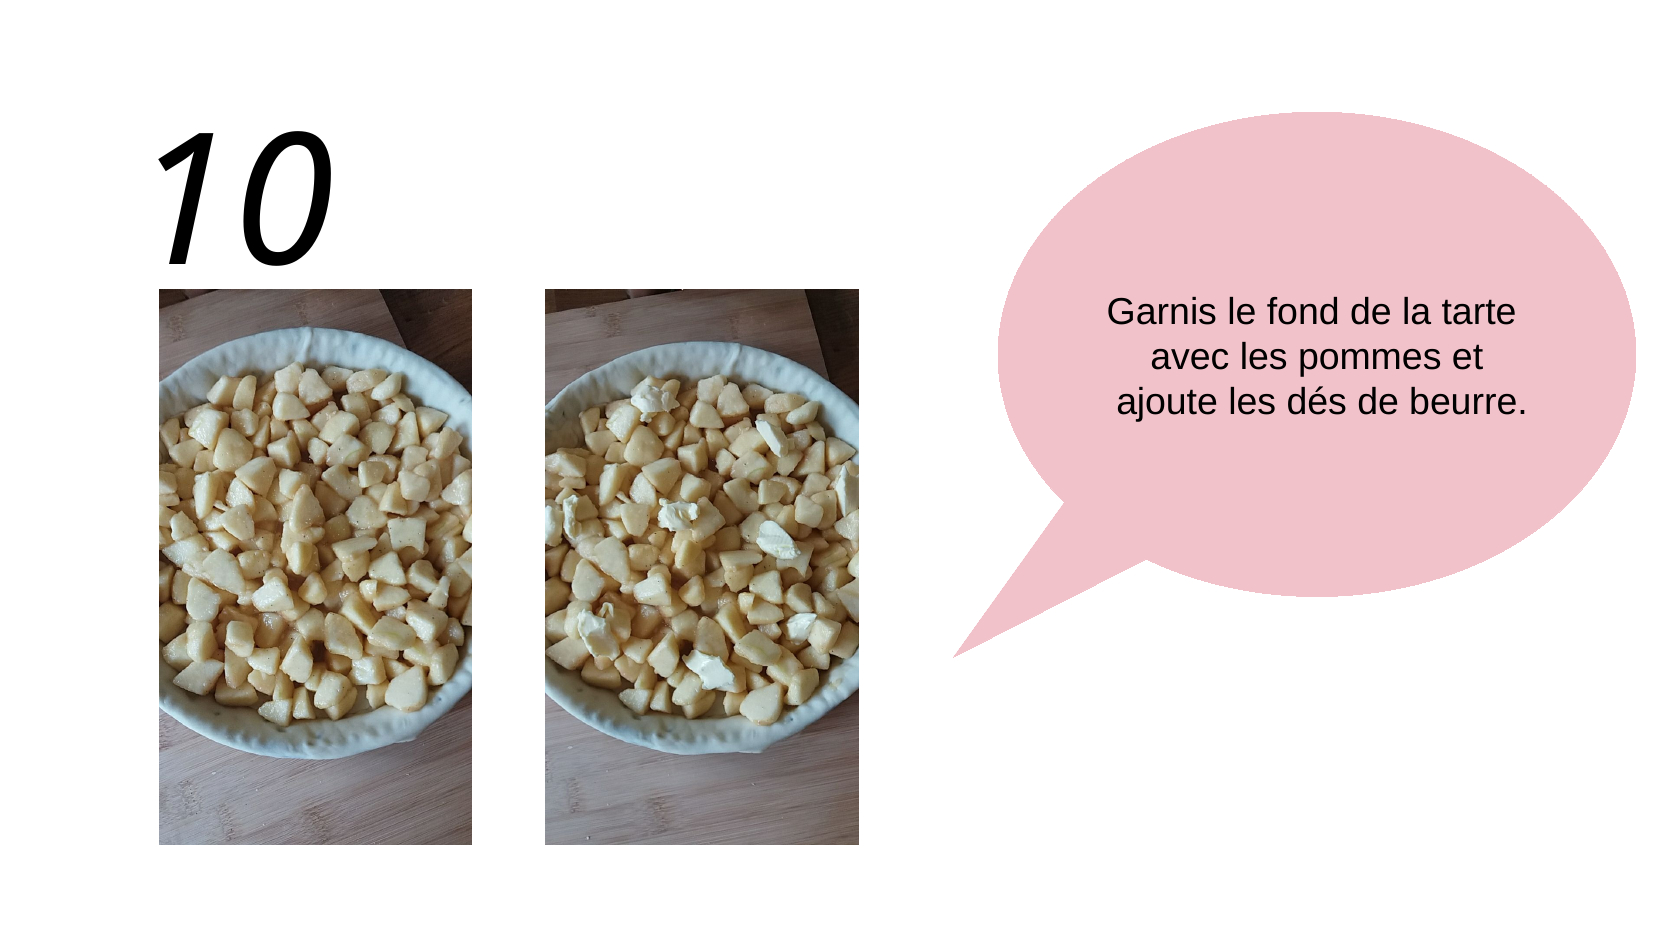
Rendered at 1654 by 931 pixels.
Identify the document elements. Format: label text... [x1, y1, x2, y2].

text_box Garnis le fond de la tarte avec les pommes et ajoute les dés de beurre. [953, 112, 1636, 658]
text_box 10 [118, 60, 414, 284]
picture [545, 289, 859, 845]
picture [159, 289, 472, 845]
